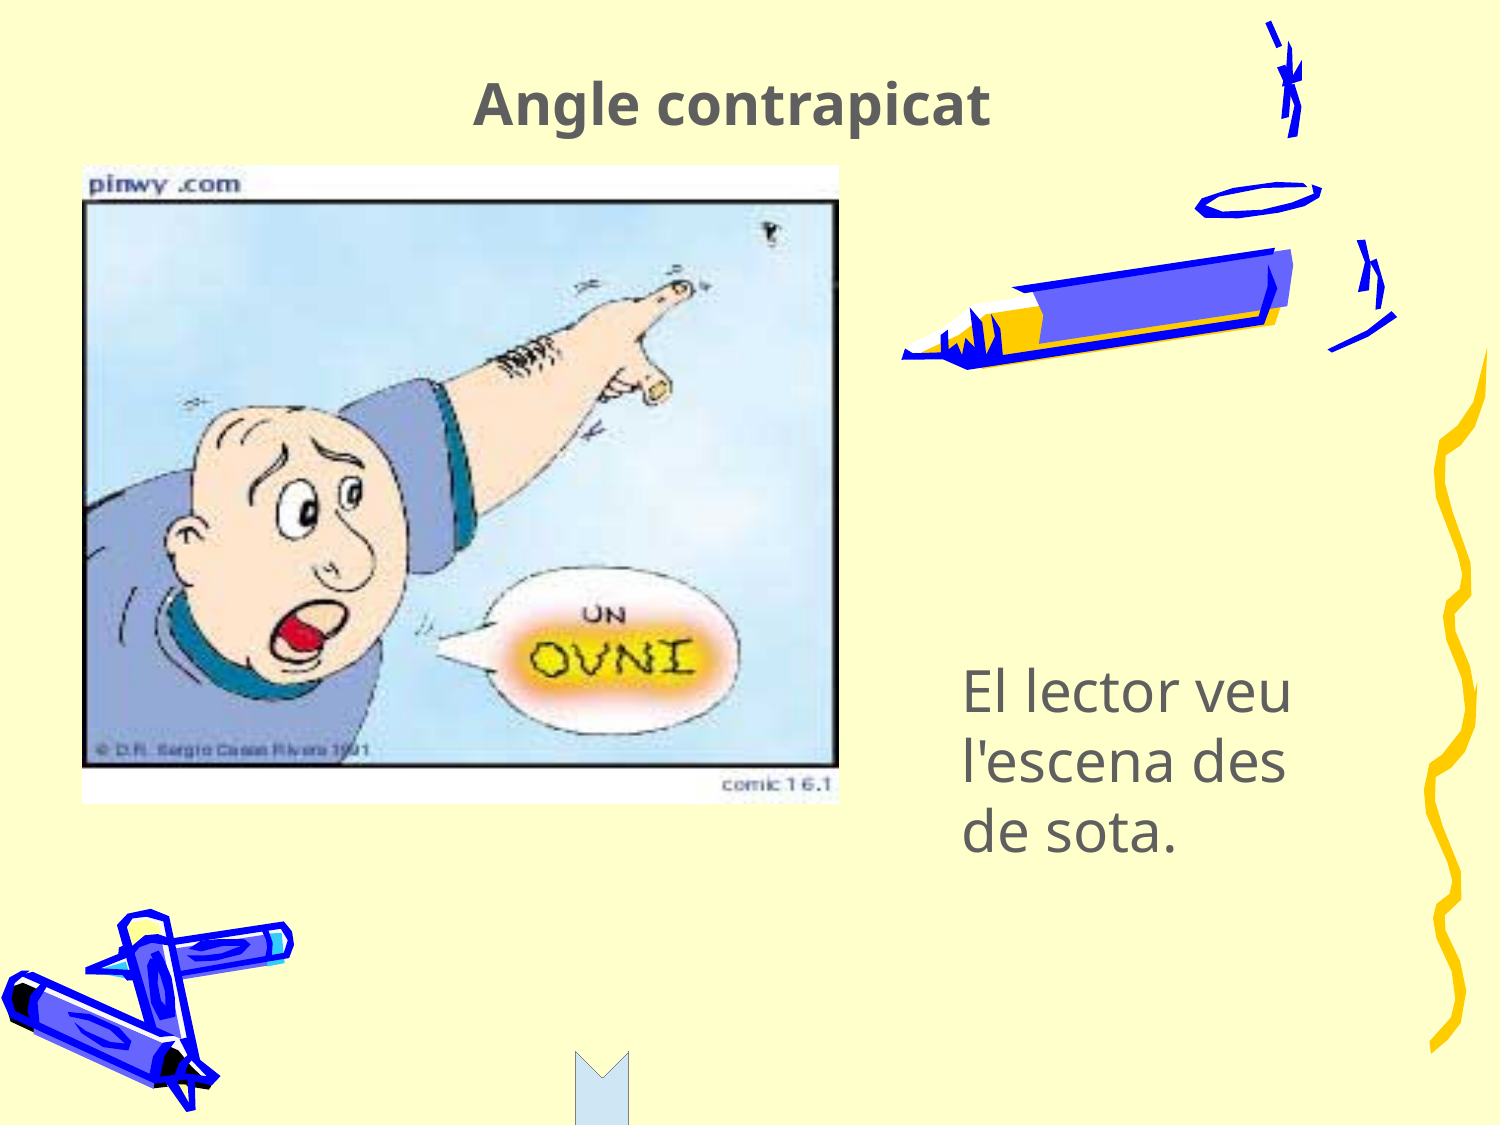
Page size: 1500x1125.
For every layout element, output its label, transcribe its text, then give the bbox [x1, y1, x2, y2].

text_box El lector veu l'escena des de sota. [946, 646, 1358, 920]
picture [82, 165, 839, 804]
text_box [575, 1051, 629, 1125]
text_box Angle contrapicat [377, 59, 1088, 145]
